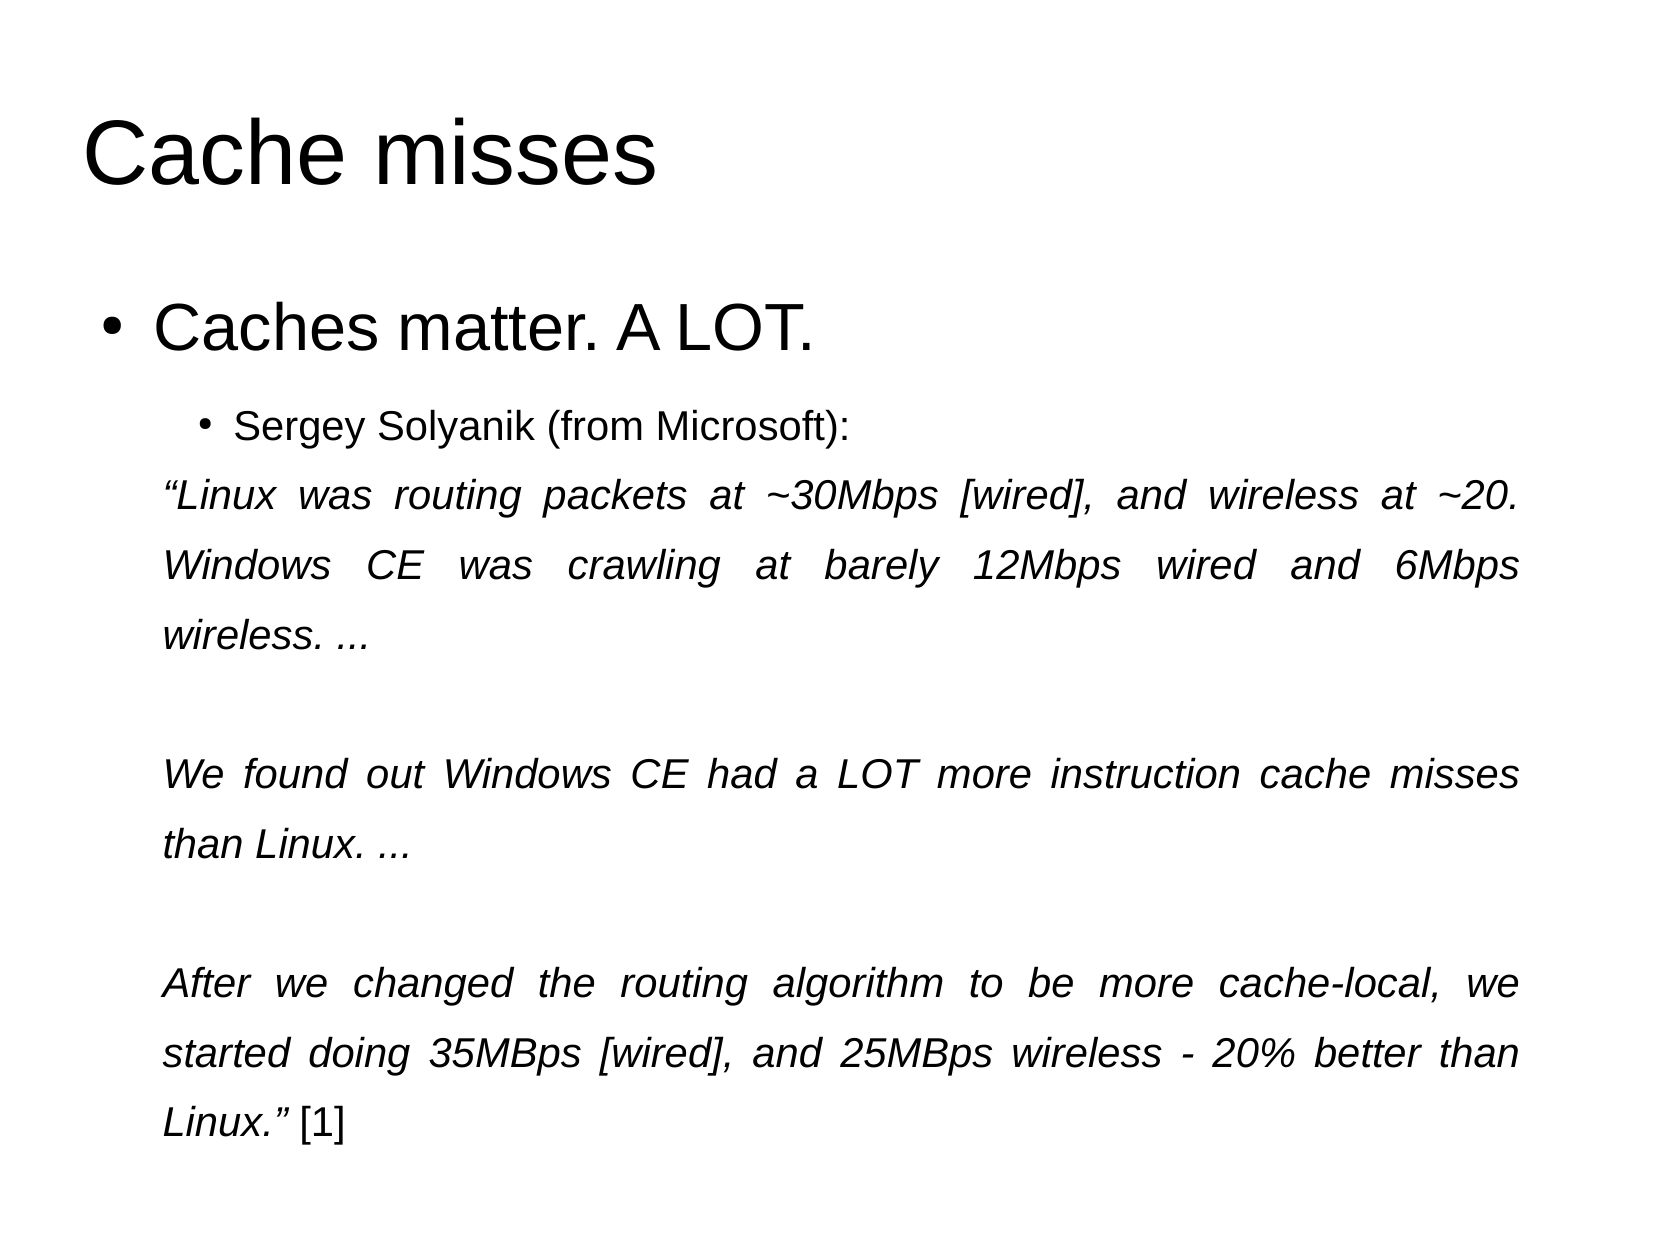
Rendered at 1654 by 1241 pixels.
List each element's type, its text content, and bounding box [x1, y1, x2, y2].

title Cache misses [82, 49, 1571, 257]
text_box Sergey Solyanik (from Microsoft): “Linux was routing packets at ~30Mbps [wired], and wireless at ~20. Windows CE was crawling at barely 12Mbps wired and 6Mbps wireless. ... We found out Windows CE had a LOT more instruction cache misses than Linux. ... After we changed the routing algorithm to be more cache-local, we started doing 35MBps [wired], and 25MBps wireless - 20% better than Linux.” [1] [147, 371, 1536, 1131]
list Caches matter. A LOT. [82, 290, 1571, 1109]
